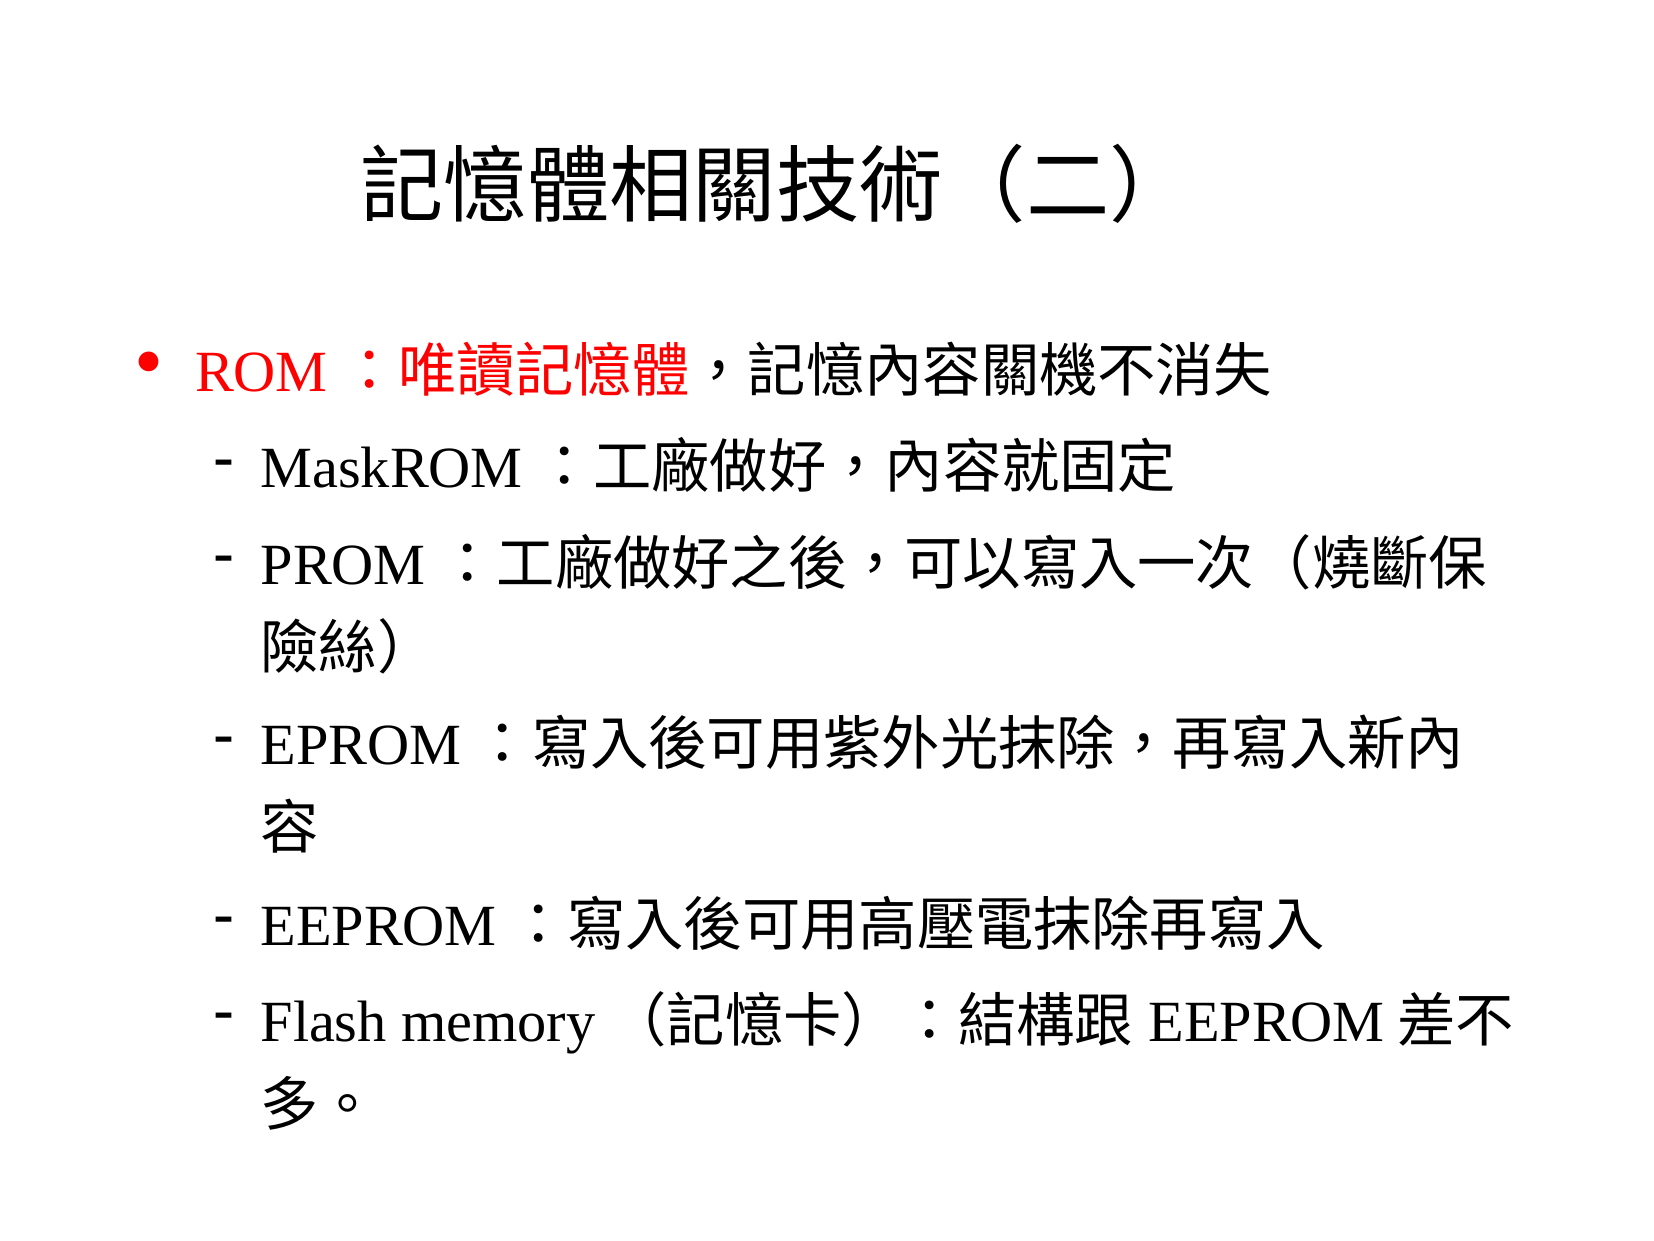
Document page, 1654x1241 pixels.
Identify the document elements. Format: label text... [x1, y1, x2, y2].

list ROM：唯讀記憶體，記憶內容關機不消失 MaskROM：工廠做好，內容就固定 PROM：工廠做好之後，可以寫入一次（燒斷保險絲） EPROM：寫入後可用紫外光抹除，再寫入新內容 EEPROM：寫入後可用高壓電抹除再寫入 Flash memory（記憶卡）：結構跟EEPROM差不多。 [124, 316, 1530, 1078]
title 記憶體相關技術（二） [73, 24, 1479, 249]
